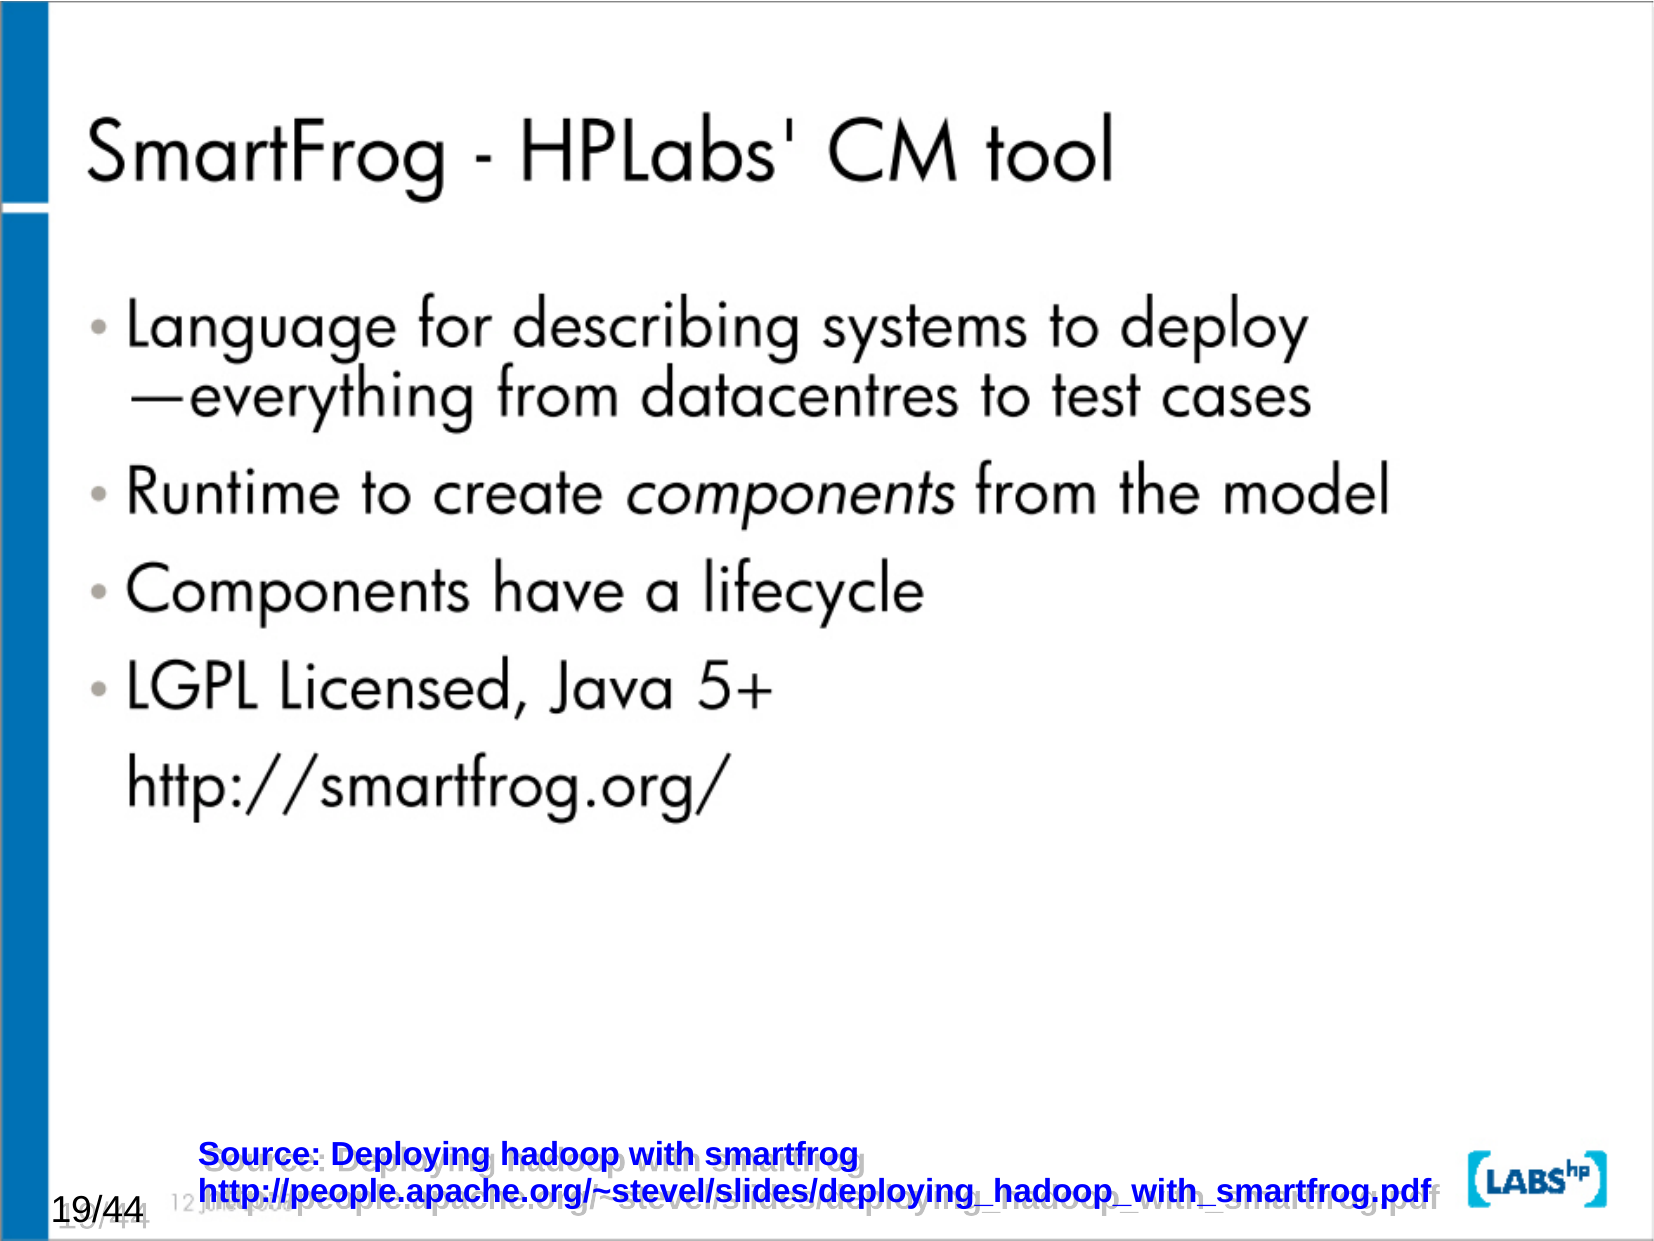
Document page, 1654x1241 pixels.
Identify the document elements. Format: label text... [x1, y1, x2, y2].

picture [0, 1, 1654, 1241]
text_box 16/44 [23, 1181, 172, 1239]
text_box Source: Deploying hadoop with smartfrog http://people.apache.org/~stevel/slides/deploying_hadoop_with_smartfrog.pdf [183, 1128, 1512, 1220]
